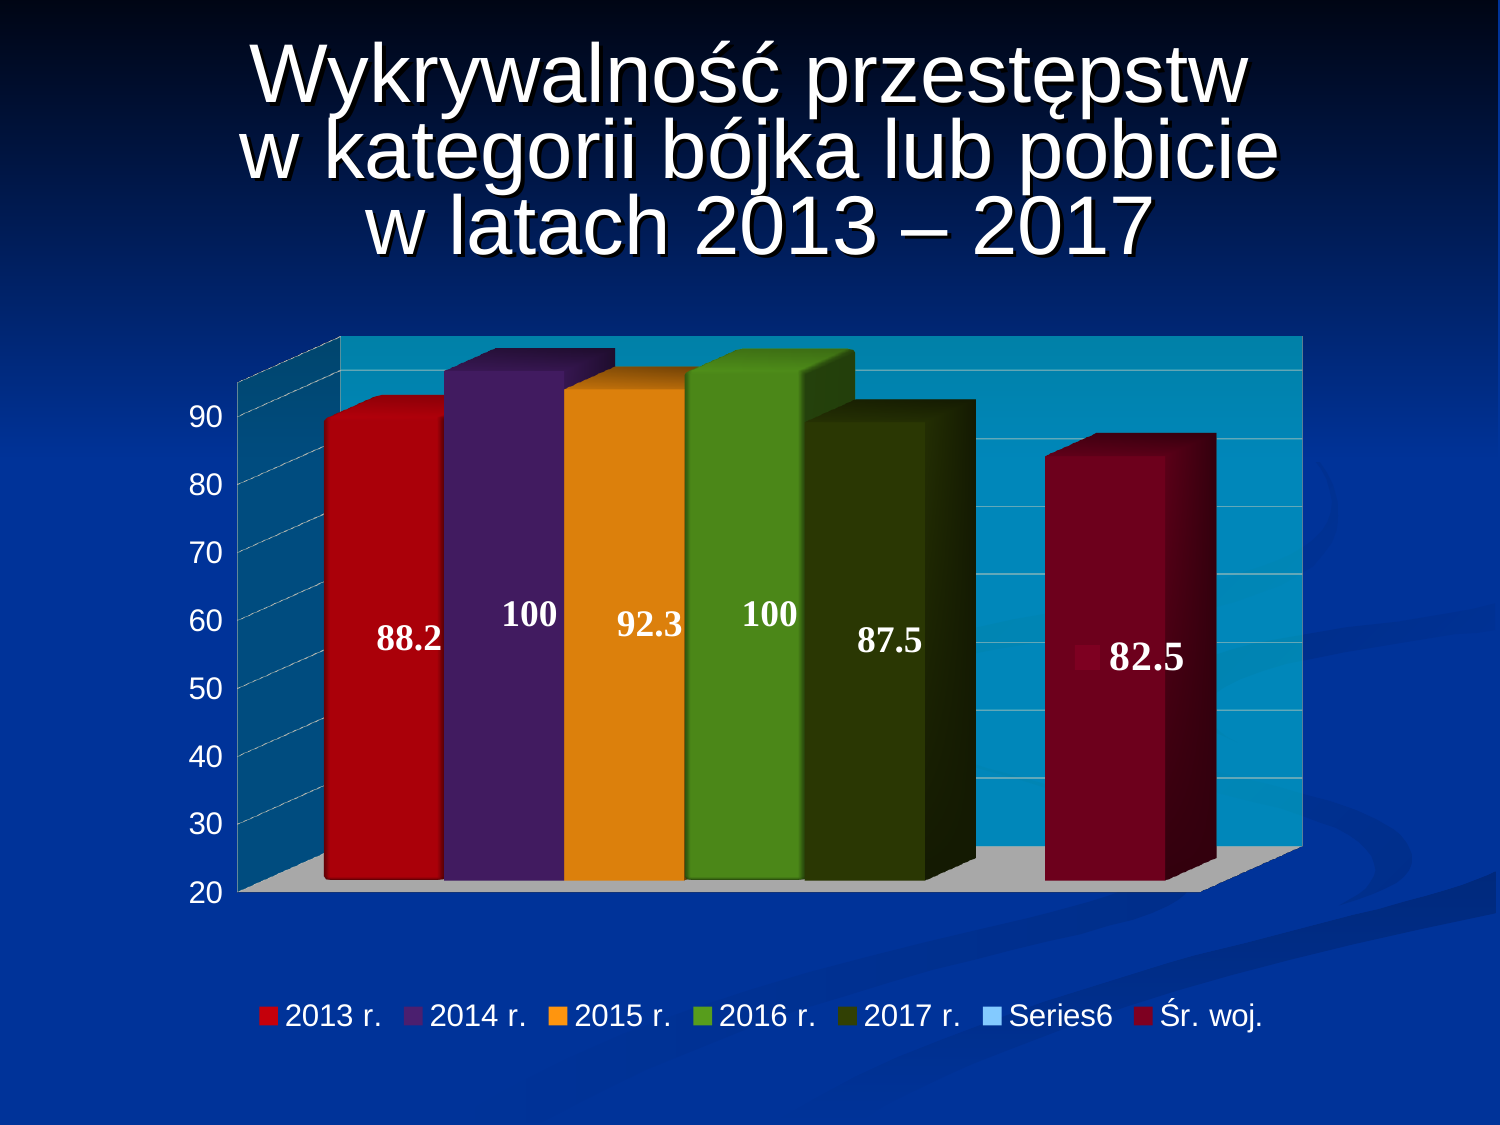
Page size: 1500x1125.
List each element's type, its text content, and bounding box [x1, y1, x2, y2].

chart [153, 307, 1371, 1040]
title Wykrywalność przestępstw w kategorii bójka lub pobicie w latach 2013 – 2017 [75, 21, 1424, 390]
